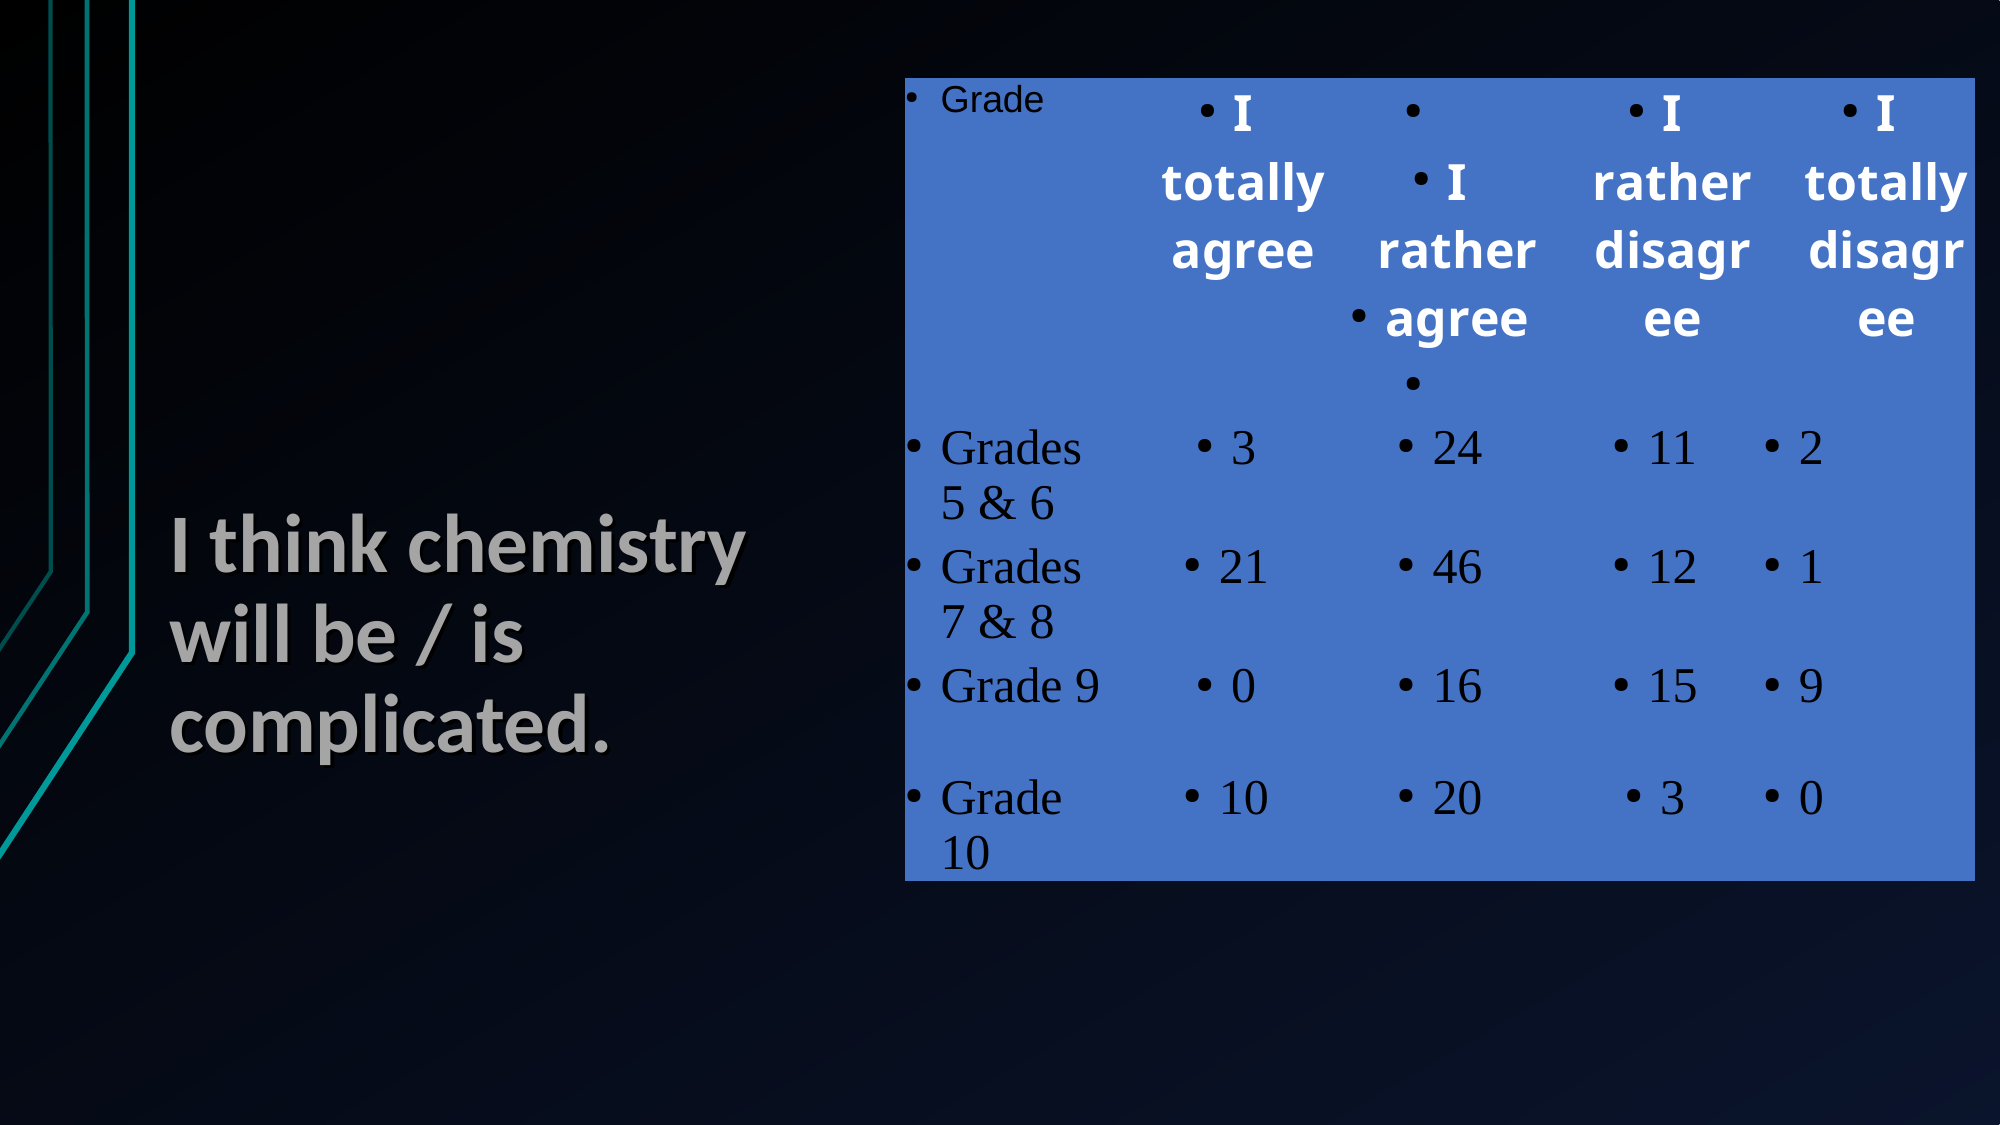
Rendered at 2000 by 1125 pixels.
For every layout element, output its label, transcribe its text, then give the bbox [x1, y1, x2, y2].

table_cell Grade 10 [905, 770, 1119, 881]
table_cell Grade 9 [905, 658, 1119, 770]
table_cell 20 [1333, 770, 1547, 881]
table_cell 24 [1333, 420, 1547, 539]
table_cell 3 [1547, 770, 1763, 881]
table_header I totally agree [1119, 78, 1333, 420]
title I think chemistry will be / is complicated. [149, 490, 905, 678]
table_cell 10 [1119, 770, 1333, 881]
table_cell Grades 7 & 8 [905, 539, 1119, 658]
table_header Grade [905, 78, 1119, 420]
table_cell 21 [1119, 539, 1333, 658]
table_cell 0 [1763, 770, 1975, 881]
table_cell 12 [1547, 539, 1763, 658]
table_cell 1 [1763, 539, 1975, 658]
table_header I rather disagree [1547, 78, 1763, 420]
table_cell 15 [1547, 658, 1763, 770]
table_cell 3 [1119, 420, 1333, 539]
table_cell 2 [1763, 420, 1975, 539]
table_cell 16 [1333, 658, 1547, 770]
table_cell 9 [1763, 658, 1975, 770]
table_cell Grades 5 & 6 [905, 420, 1119, 539]
table_header I totally disagree [1763, 78, 1975, 420]
table_header I rather agree [1333, 78, 1547, 420]
table_cell 11 [1547, 420, 1763, 539]
table_cell 46 [1333, 539, 1547, 658]
table_cell 0 [1119, 658, 1333, 770]
